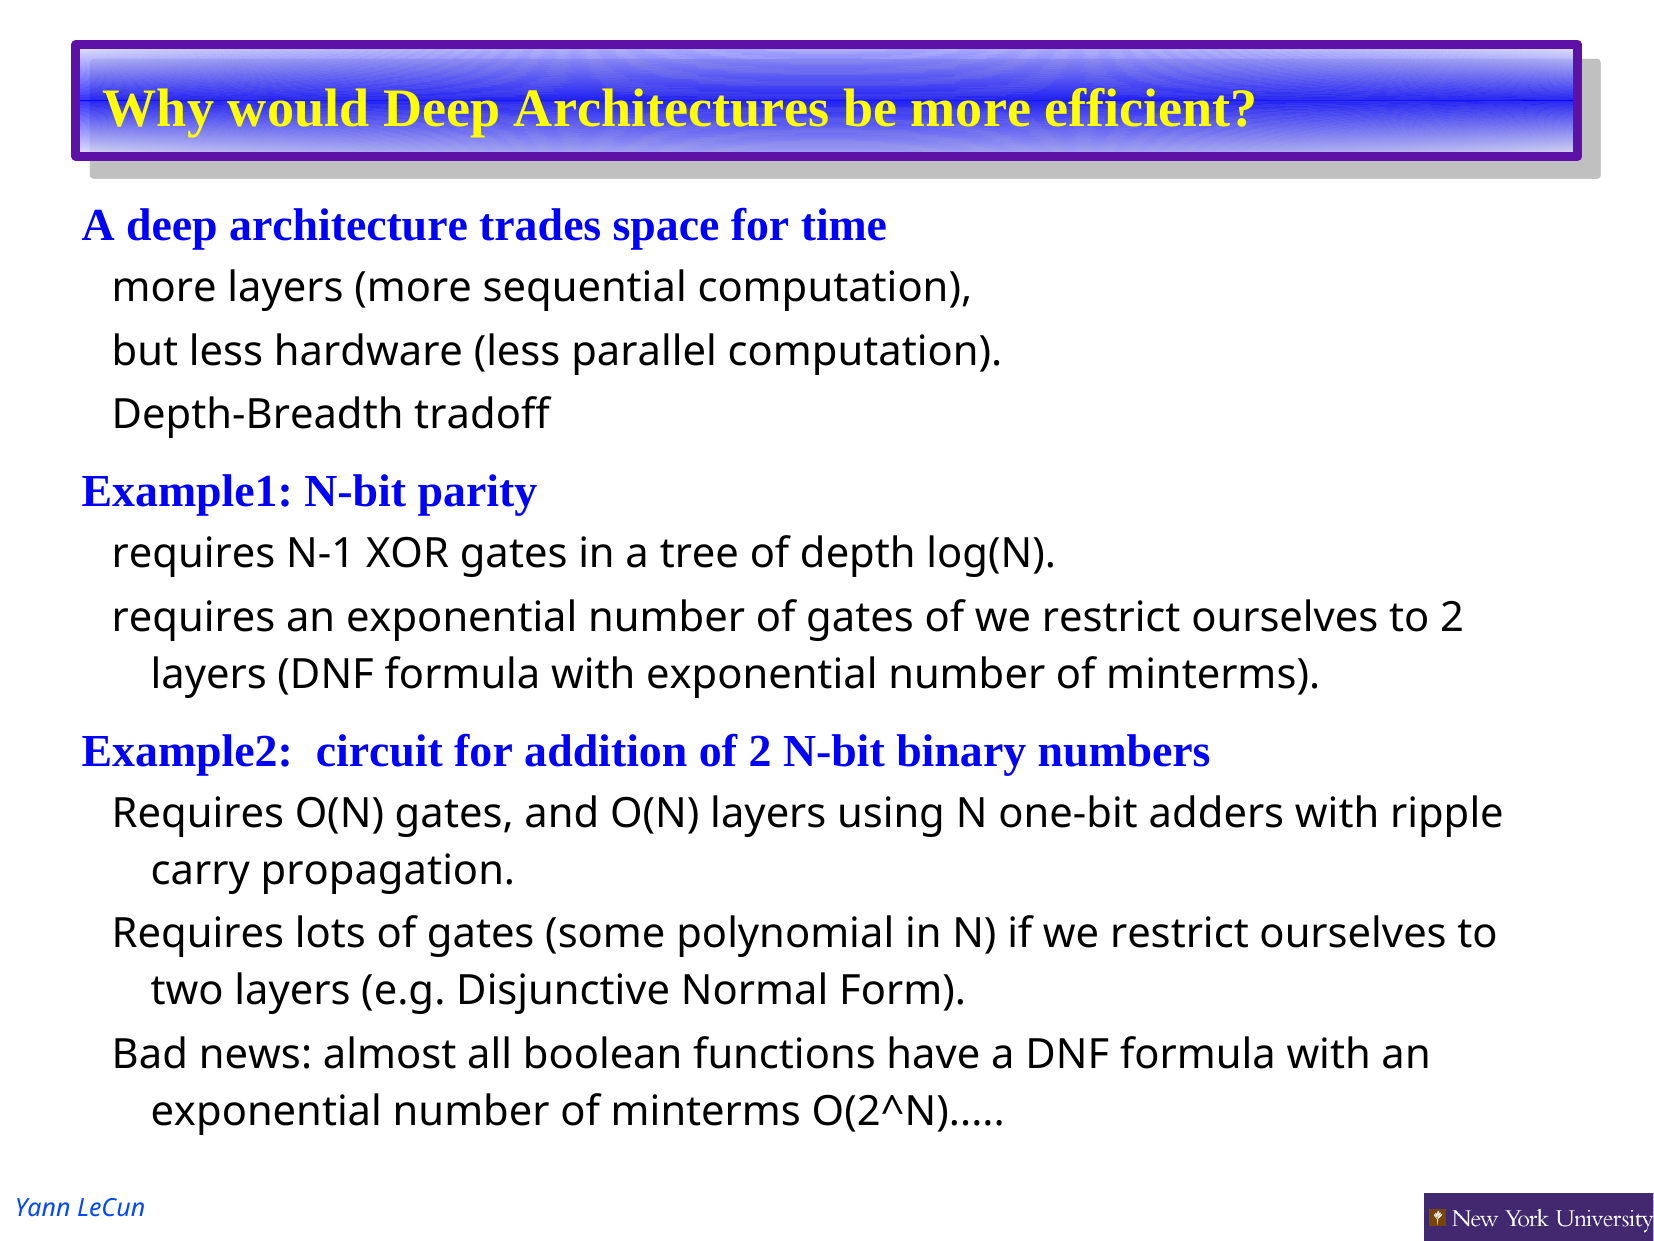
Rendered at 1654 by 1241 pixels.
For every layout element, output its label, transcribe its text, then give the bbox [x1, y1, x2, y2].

title Why would Deep Architectures be more efficient? [75, 44, 1578, 157]
list A deep architecture trades space for time more layers (more sequential computation), but less hardware (less parallel computation). Depth-Breadth tradoff Example1: N-bit parity requires N-1 XOR gates in a tree of depth log(N). requires an exponential number of gates of we restrict ourselves to 2 layers (DNF formula with exponential number of minterms). Example2: circuit for addition of 2 N-bit binary numbers Requires O(N) gates, and O(N) layers using N one-bit adders with ripple carry propagation. Requires lots of gates (some polynomial in N) if we restrict ourselves to two layers (e.g. Disjunctive Normal Form). Bad news: almost all boolean functions have a DNF formula with an exponential number of minterms O(2^N)..... [81, 199, 1576, 1195]
picture [1424, 1193, 1654, 1241]
